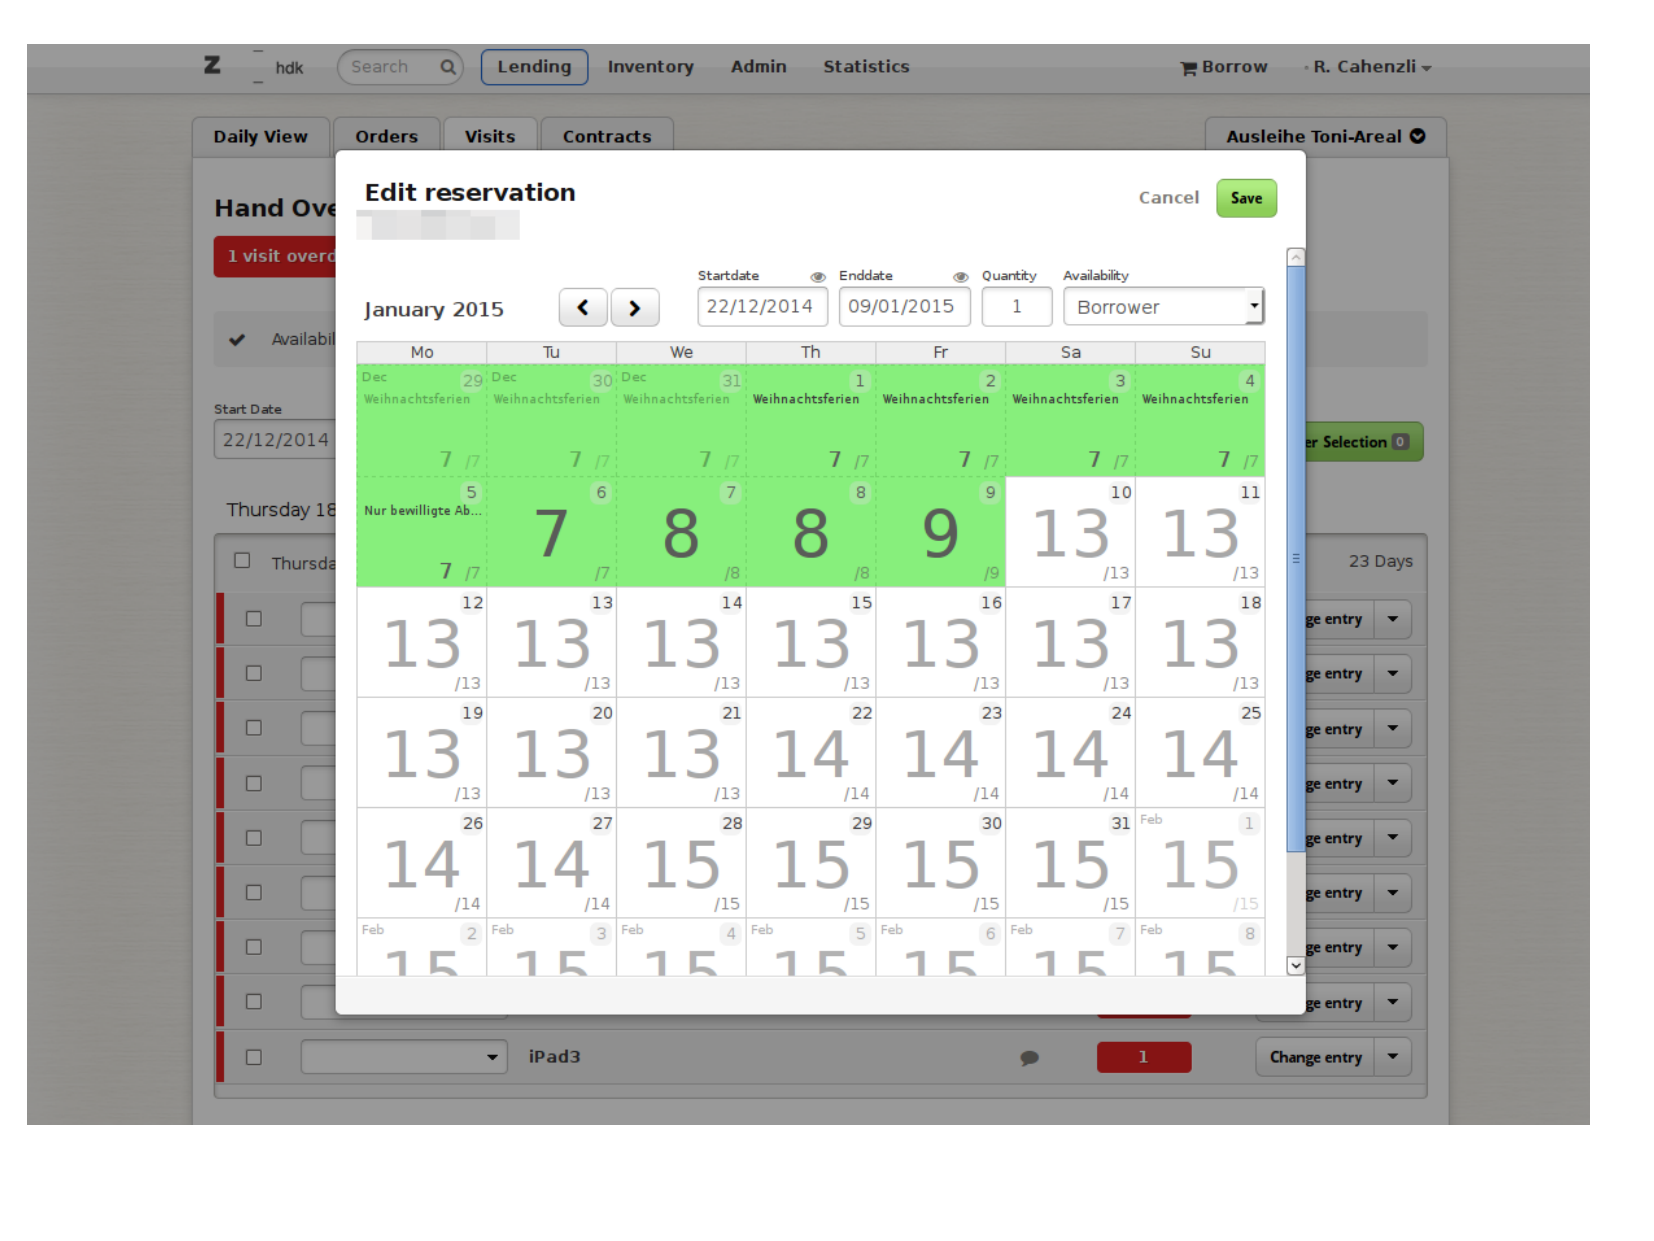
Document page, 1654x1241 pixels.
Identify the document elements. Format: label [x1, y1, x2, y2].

text_box [1590, 0, 1654, 1241]
picture [27, 44, 1590, 1126]
